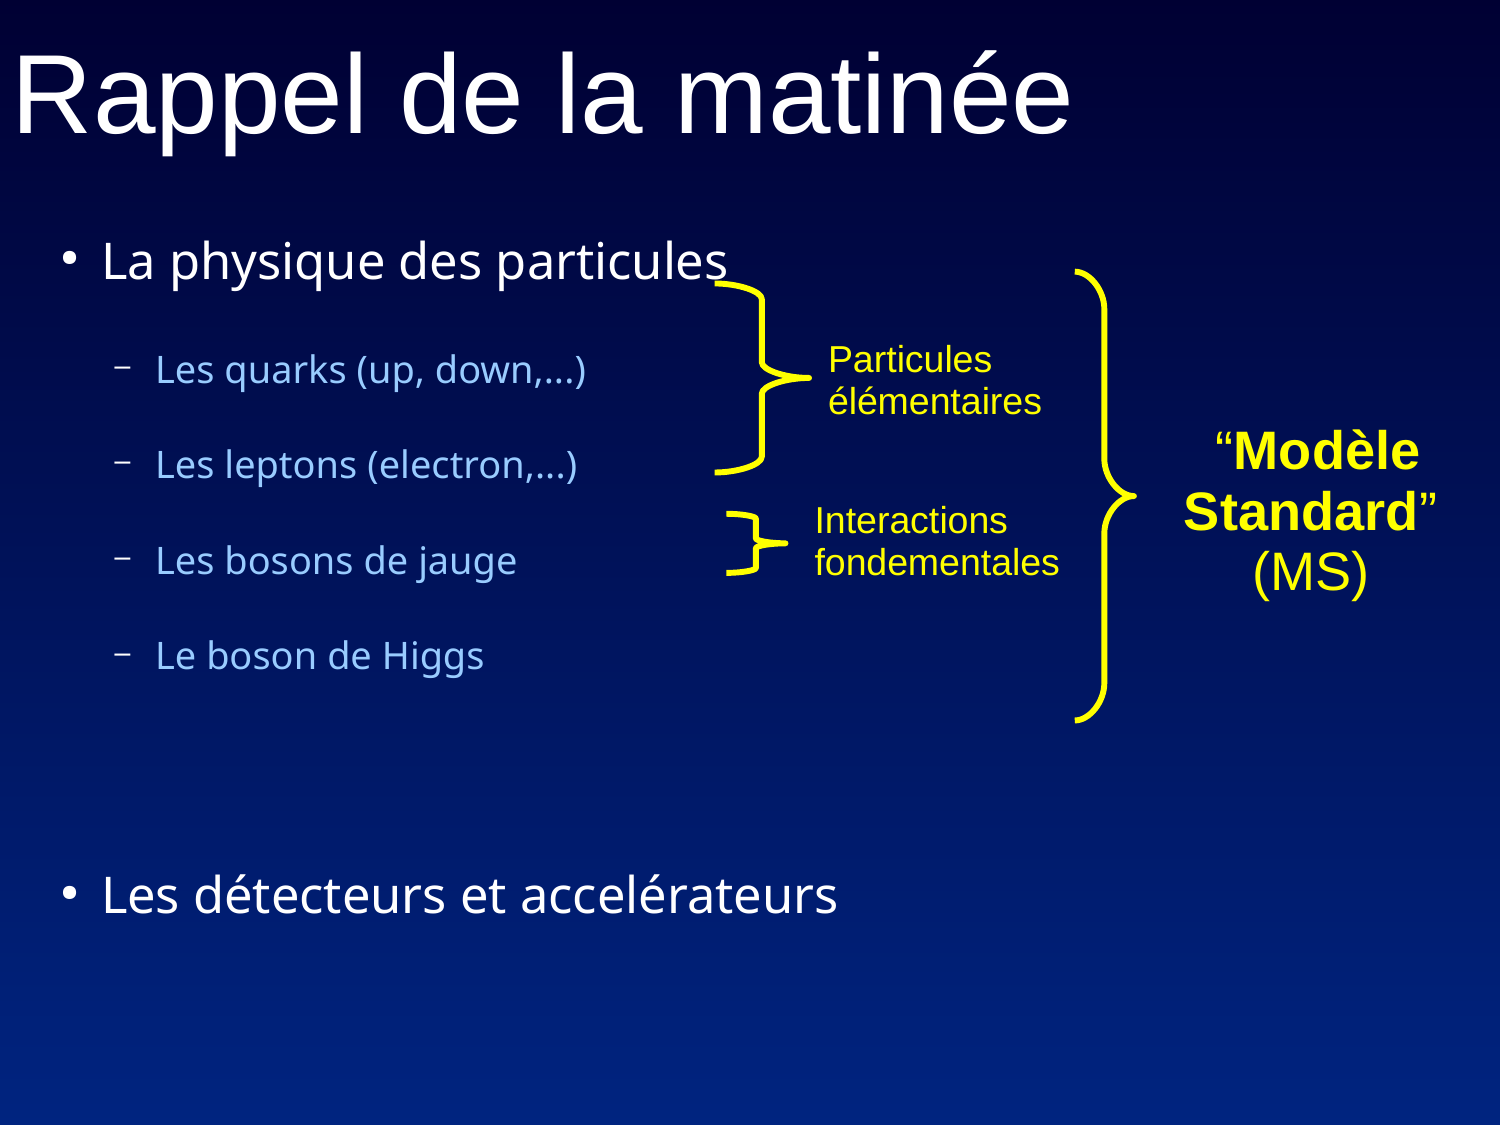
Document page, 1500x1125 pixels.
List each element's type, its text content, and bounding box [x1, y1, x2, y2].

list La physique des particules Les quarks (up, down,...) Les leptons (electron,...) Les bosons de jauge Le boson de Higgs Les détecteurs et accelérateurs [47, 190, 1453, 934]
text_box Interactions fondementales [799, 491, 1075, 591]
text_box Particules élémentaires [813, 330, 1058, 430]
text_box “Modèle Standard” (MS) [1169, 413, 1465, 674]
title Rappel de la matinée [11, 0, 1500, 189]
